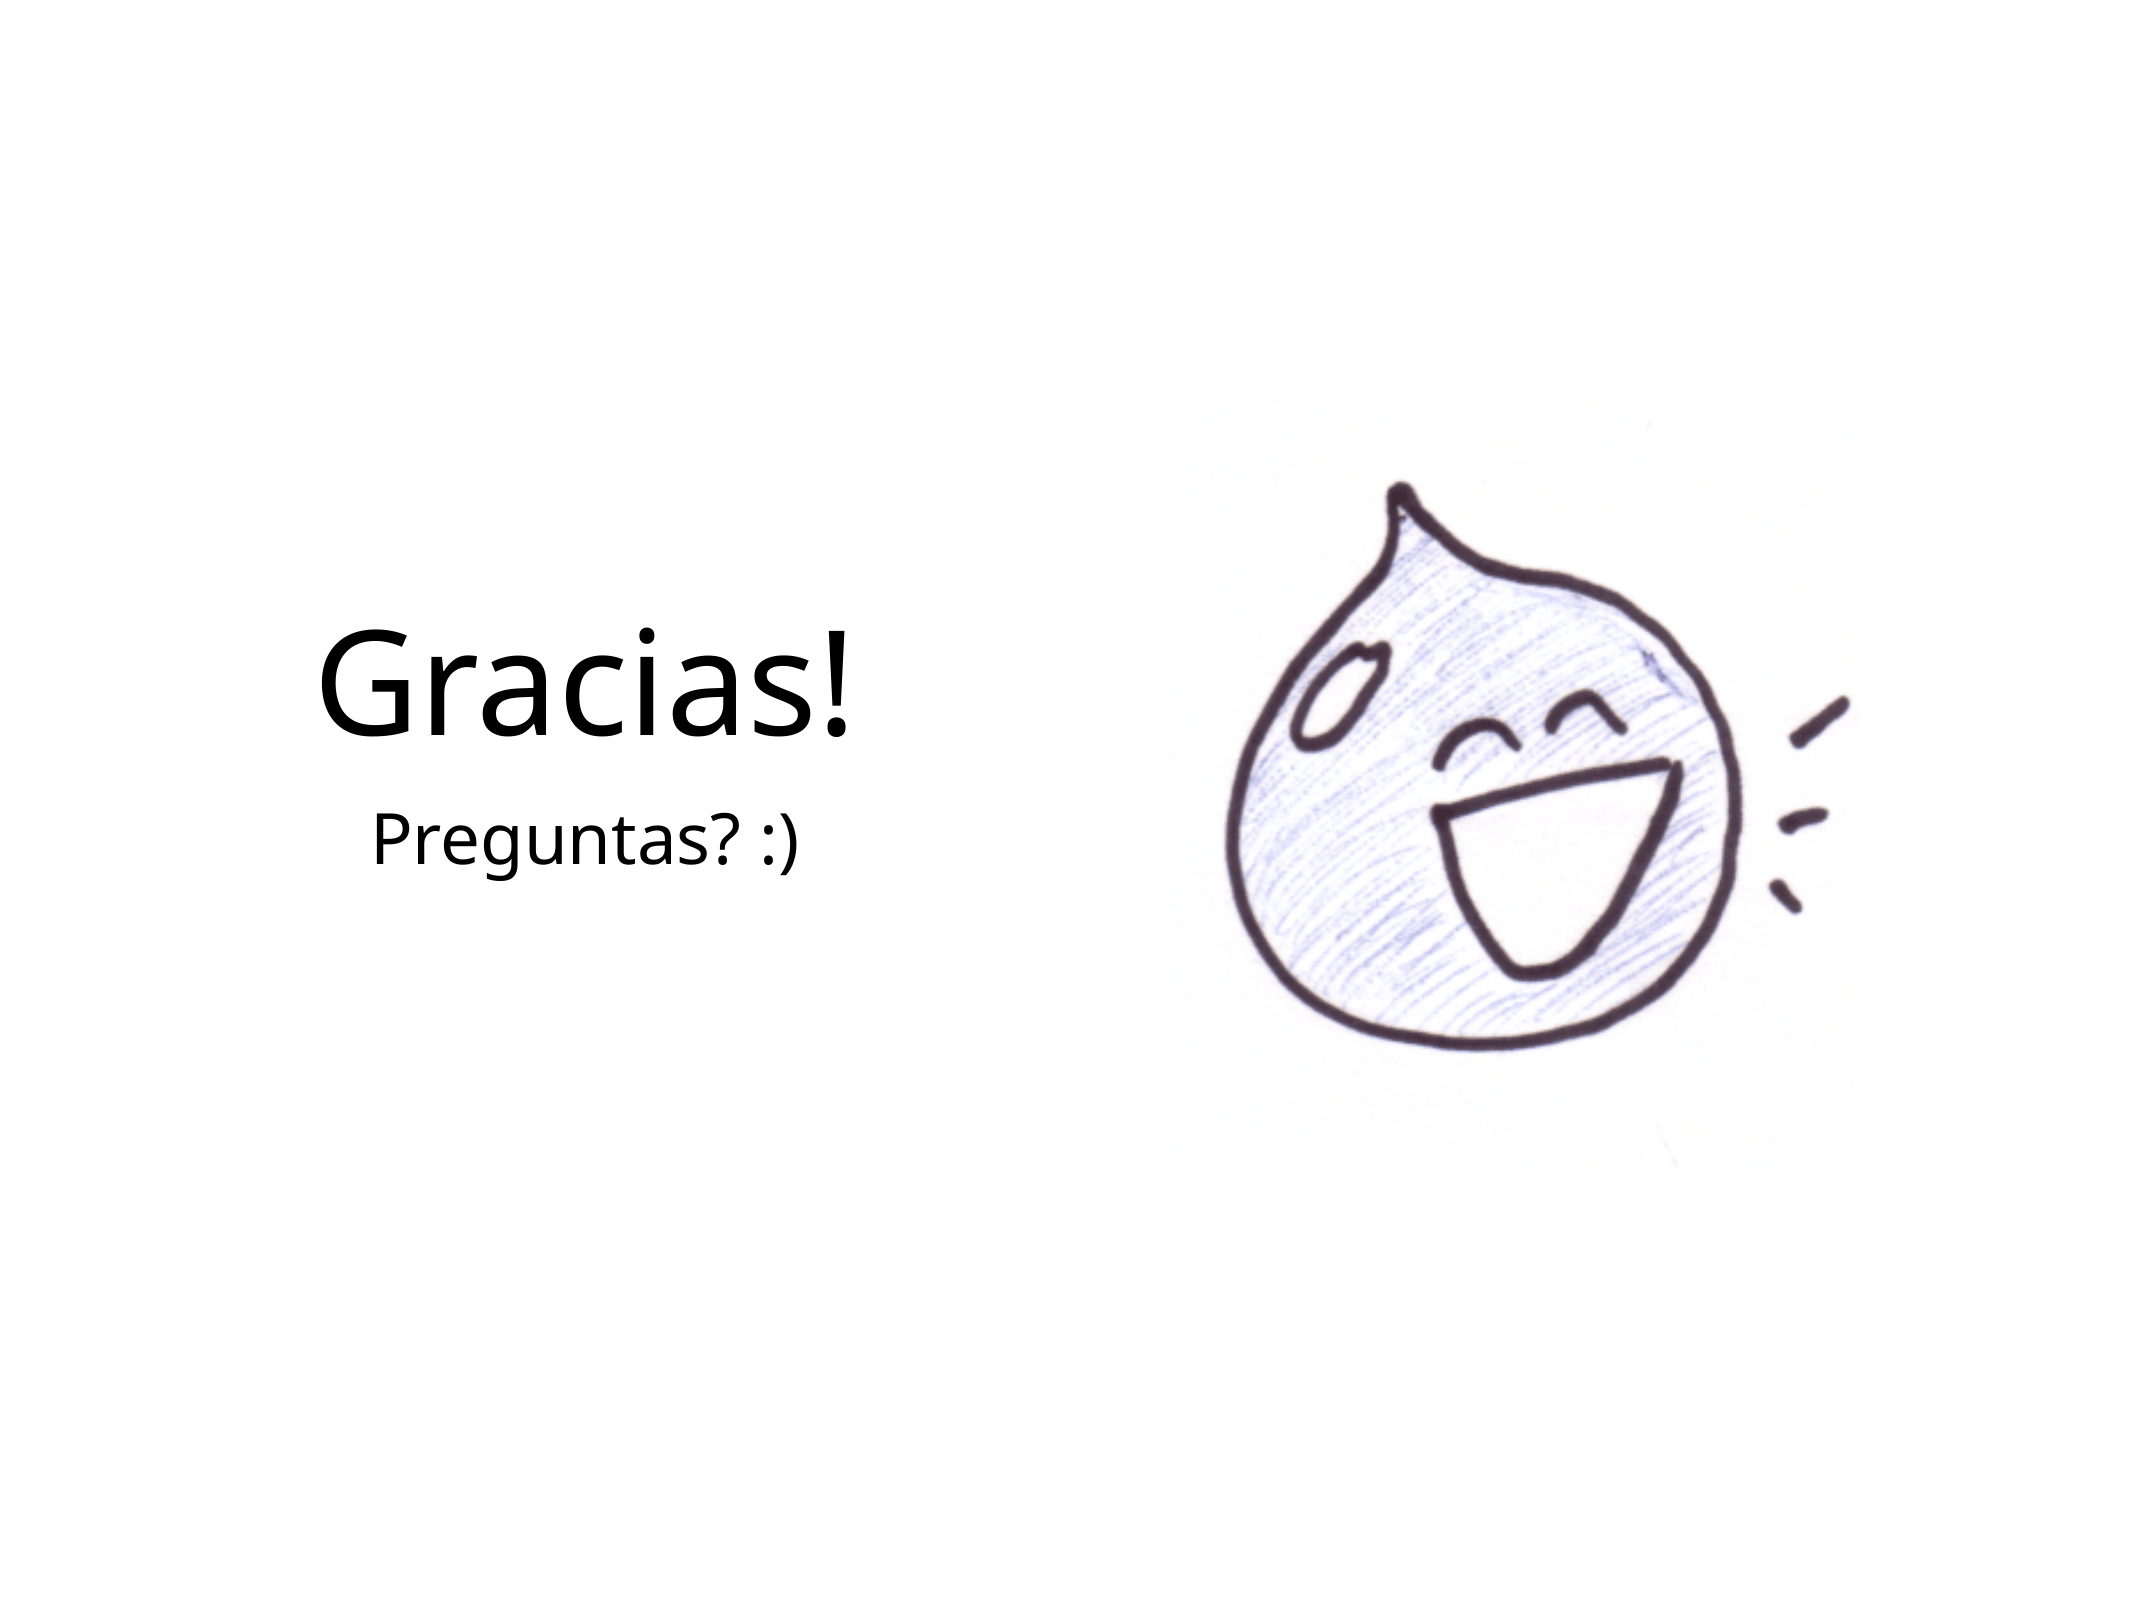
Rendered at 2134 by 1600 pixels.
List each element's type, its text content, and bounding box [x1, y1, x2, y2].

picture [1168, 397, 1861, 1171]
title Gracias! [104, 231, 1067, 773]
list Preguntas? :) [104, 785, 1067, 1328]
